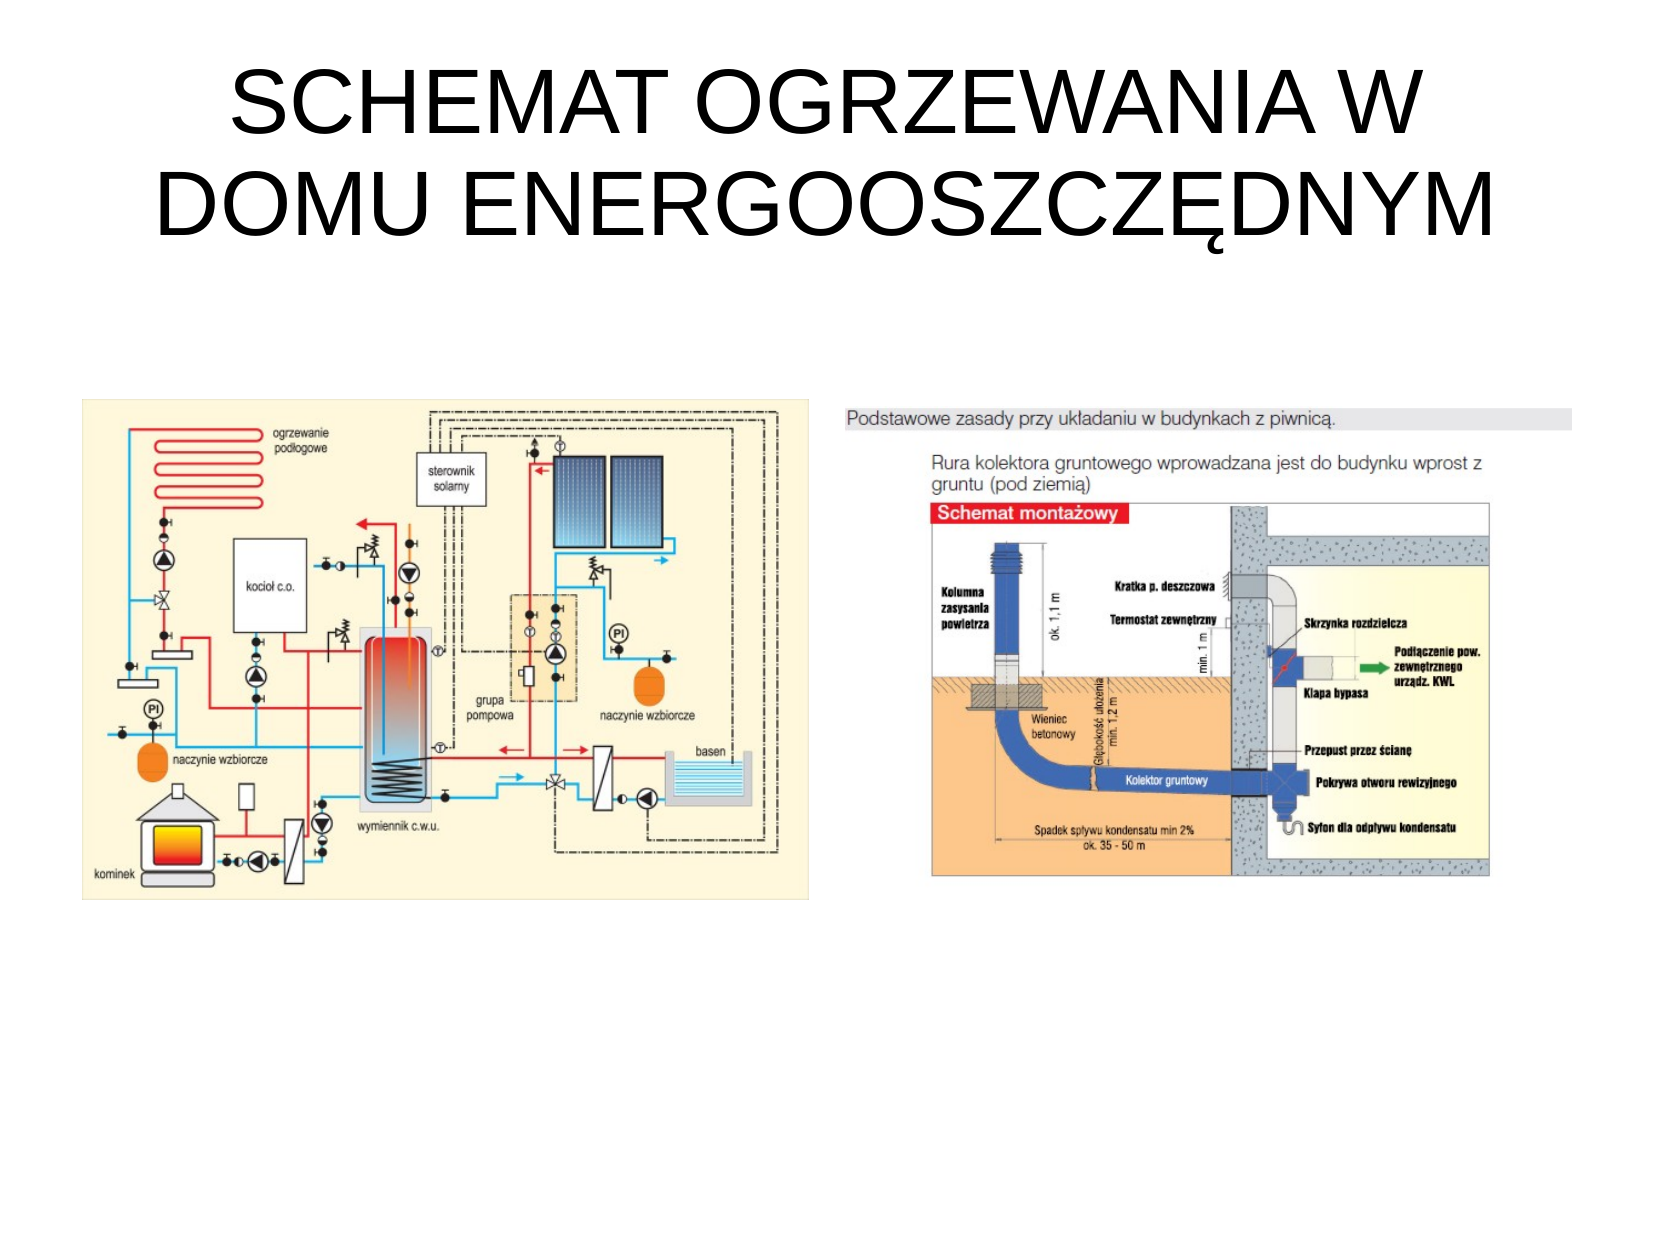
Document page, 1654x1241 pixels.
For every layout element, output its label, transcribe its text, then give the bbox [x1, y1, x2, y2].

title SCHEMAT OGRZEWANIA W DOMU ENERGOOSZCZĘDNYM [82, 49, 1571, 257]
picture [845, 406, 1572, 893]
picture [82, 399, 809, 900]
